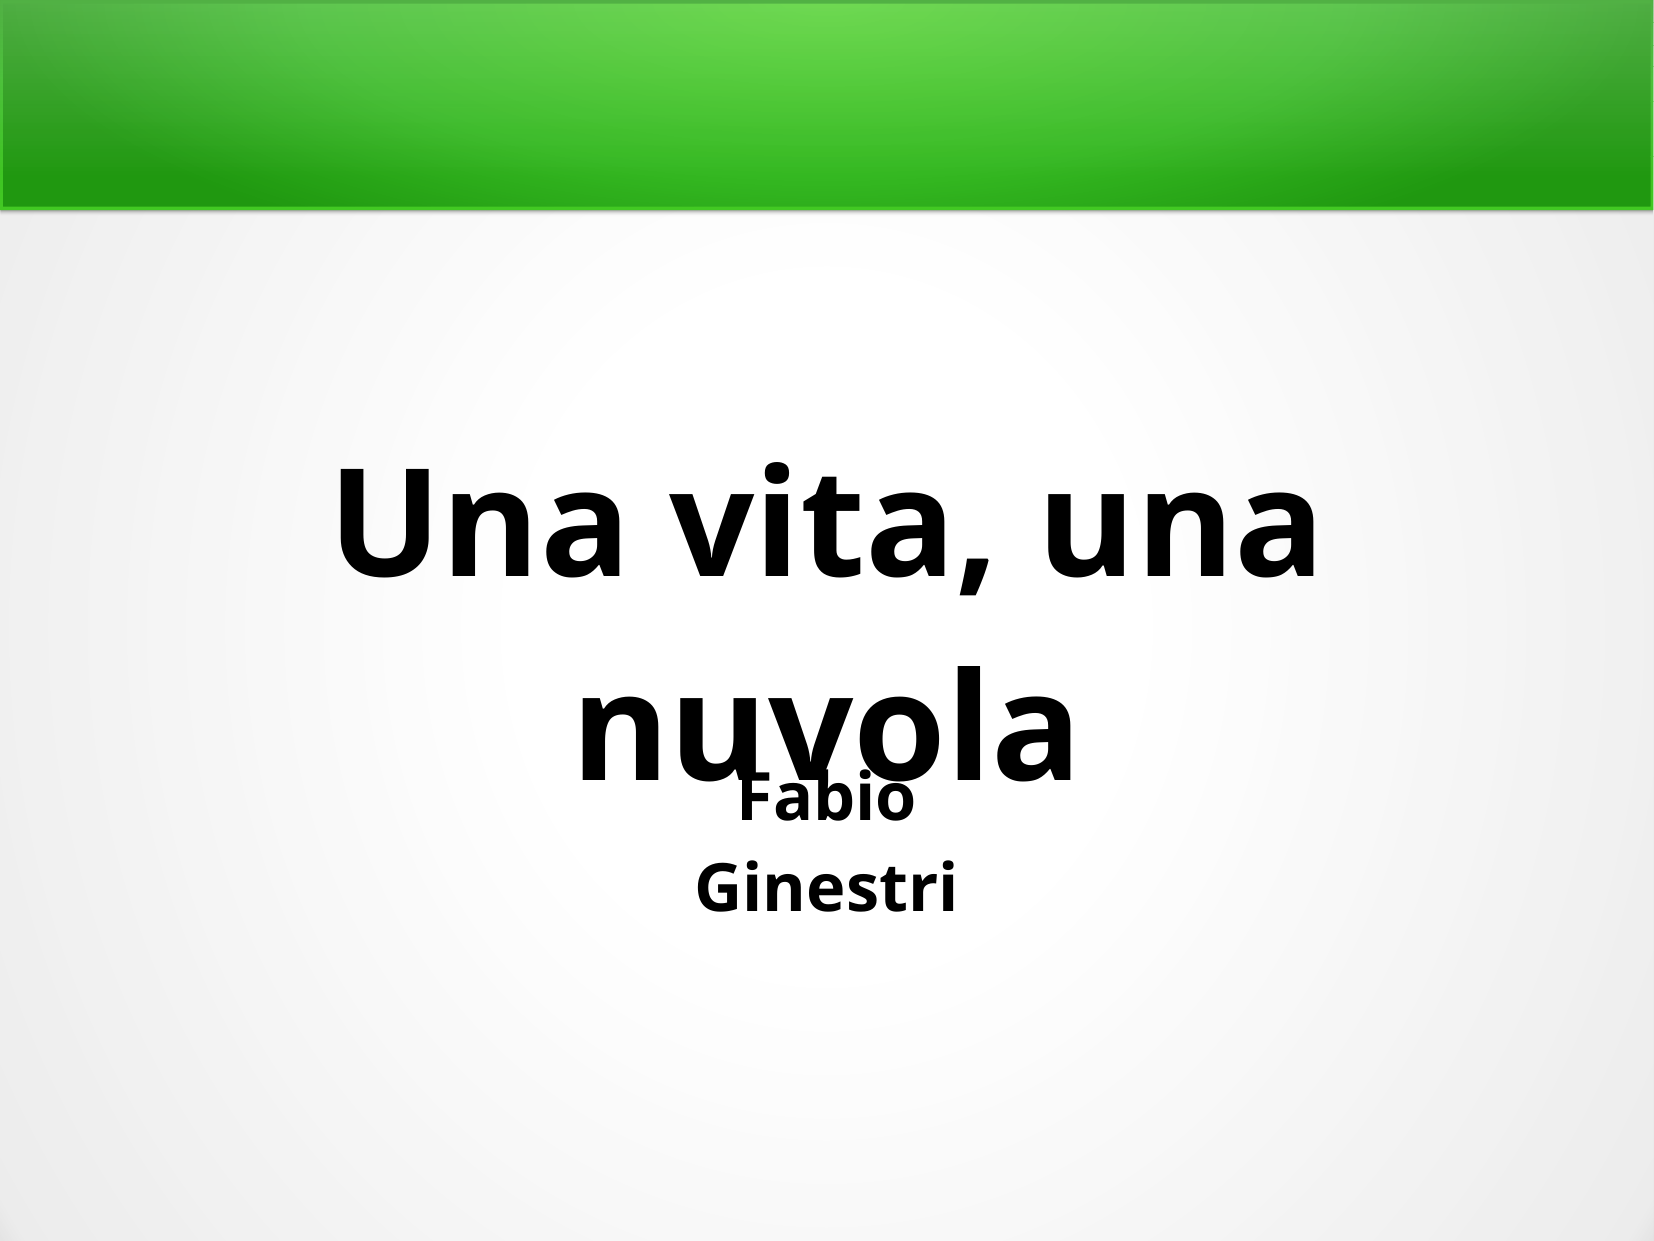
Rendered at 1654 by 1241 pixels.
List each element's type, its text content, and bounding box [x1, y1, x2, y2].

subtitle Una vita, una nuvola [135, 530, 1518, 711]
text_box Fabio Ginestri [617, 799, 1037, 881]
